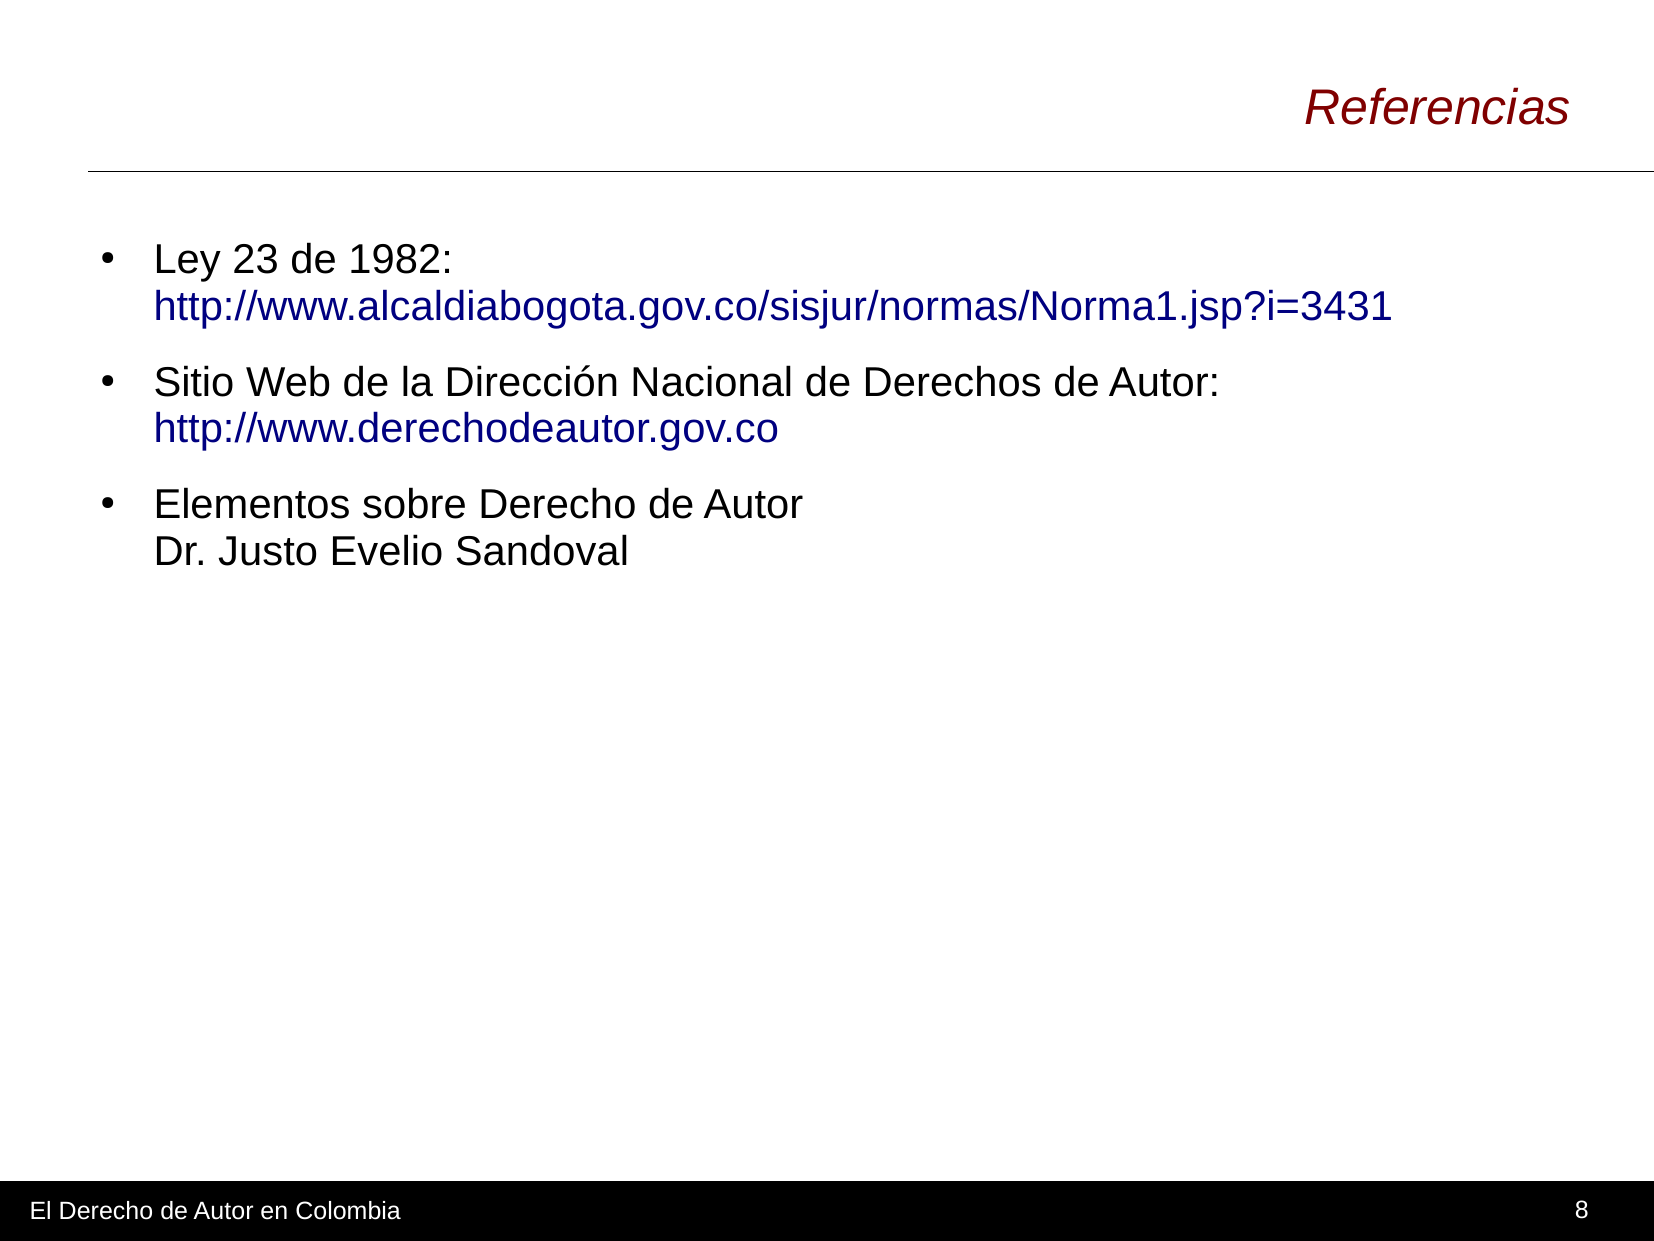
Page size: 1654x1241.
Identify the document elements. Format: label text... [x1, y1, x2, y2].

list Ley 23 de 1982: http://www.alcaldiabogota.gov.co/sisjur/normas/Norma1.jsp?i=3431 Sitio Web de la Dirección Nacional de Derechos de Autor: http://www.derechodeautor.gov.co Elementos sobre Derecho de Autor Dr. Justo Evelio Sandoval [82, 236, 1571, 1152]
title Referencias [82, 67, 1571, 148]
